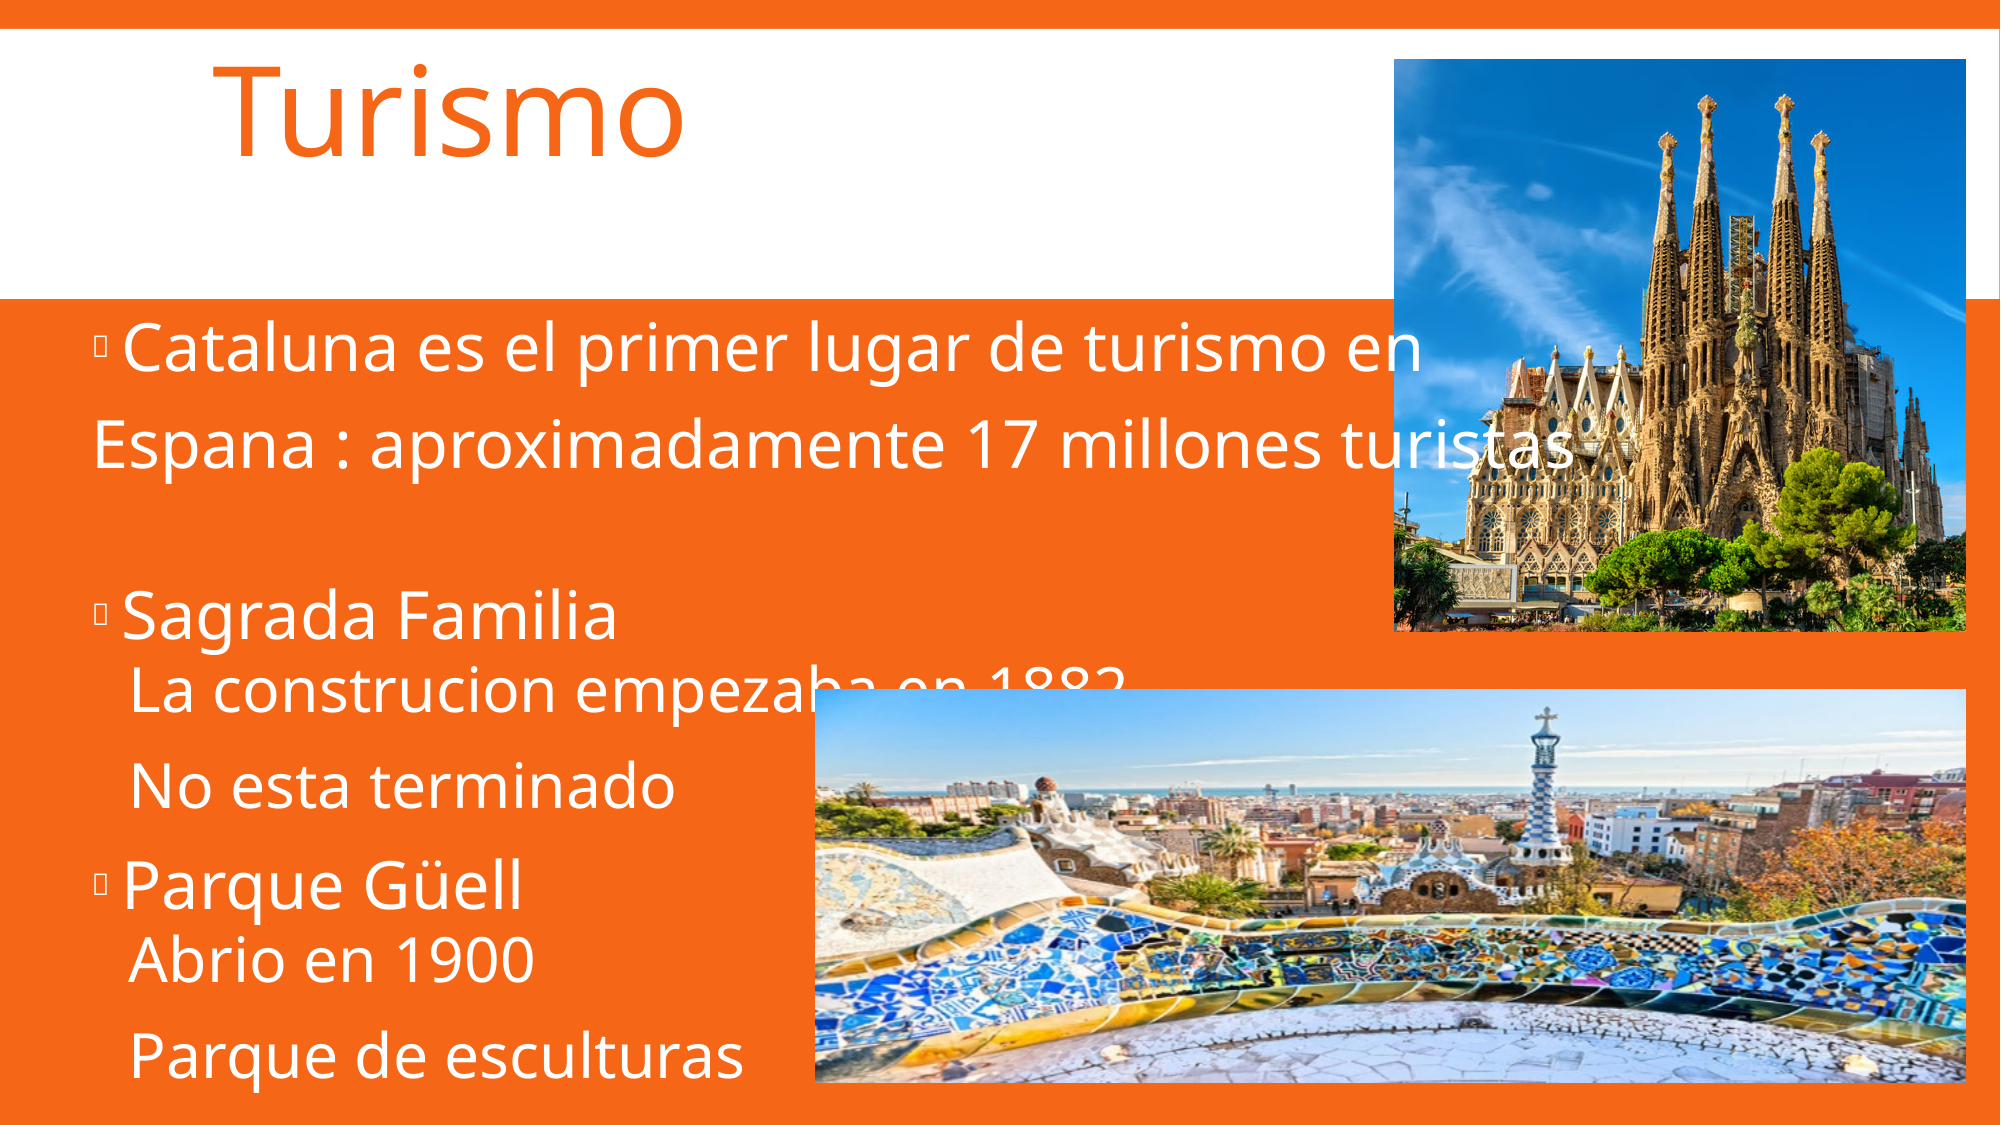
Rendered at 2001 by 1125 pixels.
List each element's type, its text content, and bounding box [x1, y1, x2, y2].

picture [815, 689, 1966, 1083]
title Turismo [197, 46, 1803, 295]
list Cataluna es el primer lugar de turismo en Espana : aproximadamente 17 millones turistas Sagrada Familia La construcion empezaba en 1882 No esta terminado Parque Güell Abrio en 1900 Parque de esculturas Arquitecto : Gaudi [76, 306, 1682, 1072]
picture [1394, 59, 1966, 632]
